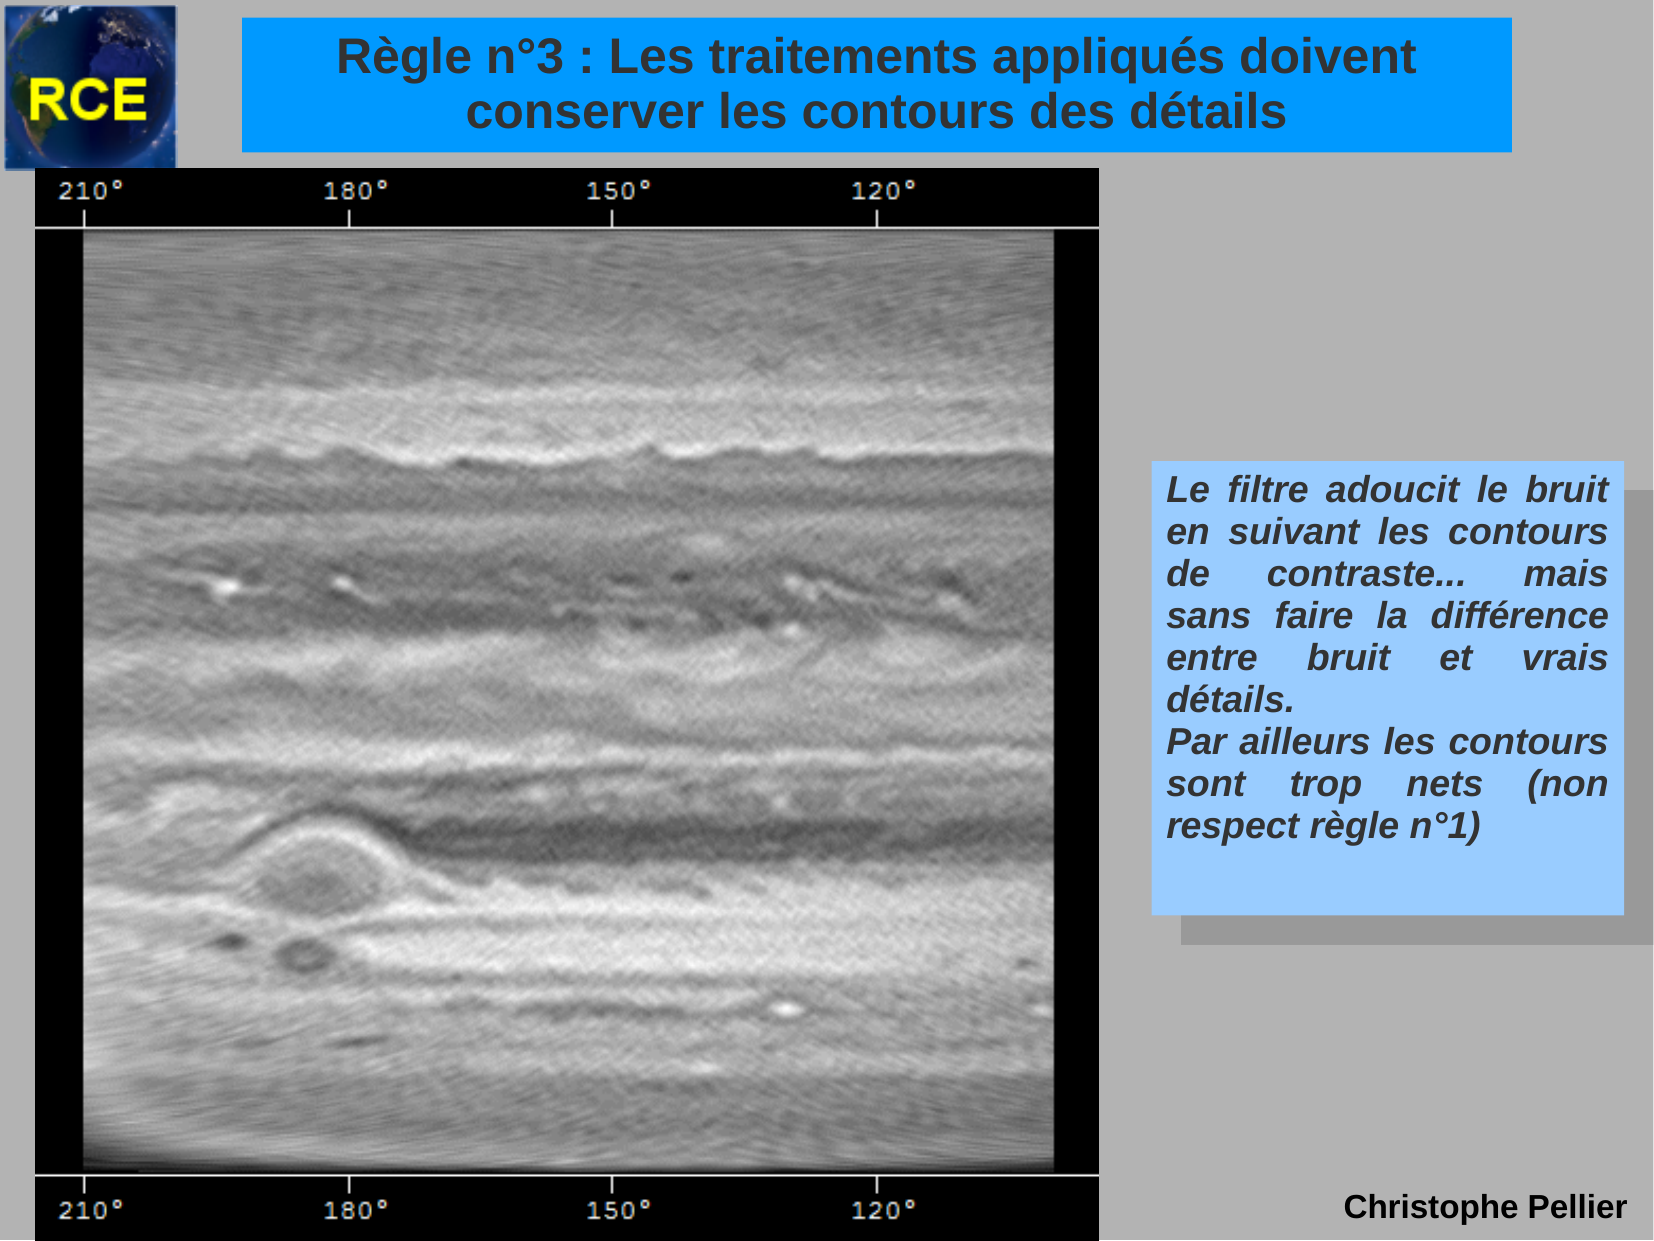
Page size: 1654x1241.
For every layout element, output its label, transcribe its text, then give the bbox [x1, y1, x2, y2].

picture [4, 5, 1099, 1241]
text_box Christophe Pellier [1328, 1181, 1654, 1241]
text_box Le filtre adoucit le bruit en suivant les contours de contraste... mais sans faire la différence entre bruit et vrais détails. Par ailleurs les contours sont trop nets (non respect règle n°1) [1151, 461, 1625, 916]
text_box Règle n°3 : Les traitements appliqués doivent conserver les contours des détails [242, 17, 1512, 153]
